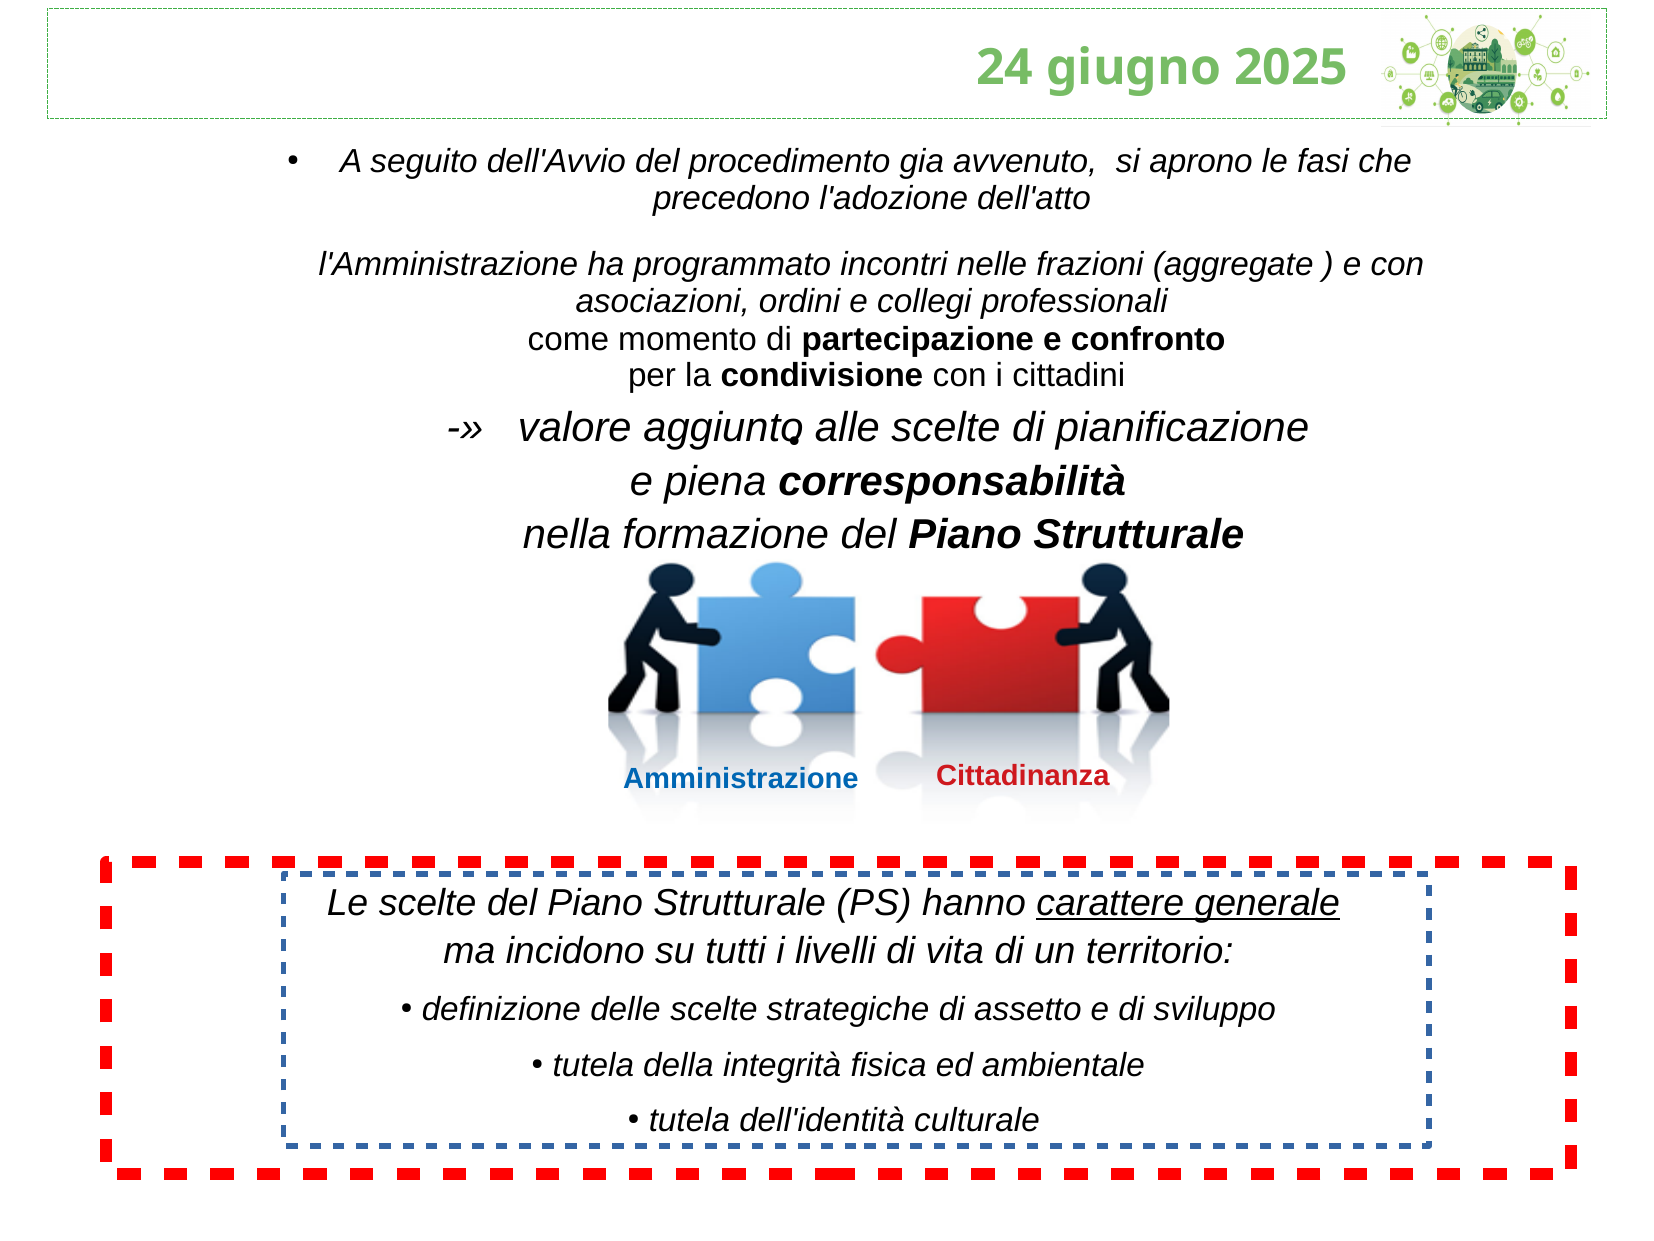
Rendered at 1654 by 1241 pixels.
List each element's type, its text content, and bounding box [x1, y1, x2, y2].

text_box -» valore aggiunto alle scelte di pianificazione e piena corresponsabilità nella formazione del Piano Strutturale [362, 389, 1406, 565]
text_box Amministrazione [608, 754, 916, 877]
picture [1447, 119, 1591, 127]
list A seguito dell'Avvio del procedimento gia avvenuto, si aprono le fasi che precedono l'adozione dell'atto l'Amministrazione ha programmato incontri nelle frazioni (aggregate ) e con asociazioni, ordini e collegi professionali come momento di partecipazione e confronto per la condivisione con i cittadini [236, 75, 1447, 461]
title 24 giugno 2025 [47, 8, 1607, 119]
picture [608, 565, 1170, 862]
text_box Cittadinanza [921, 751, 1229, 875]
text_box Le scelte del Piano Strutturale (PS) hanno carattere generale ma incidono su tutti i livelli di vita di un territorio: definizione delle scelte strategiche di assetto e di sviluppo tutela della integrità fisica ed ambientale tutela dell'identità culturale [106, 862, 1571, 1175]
